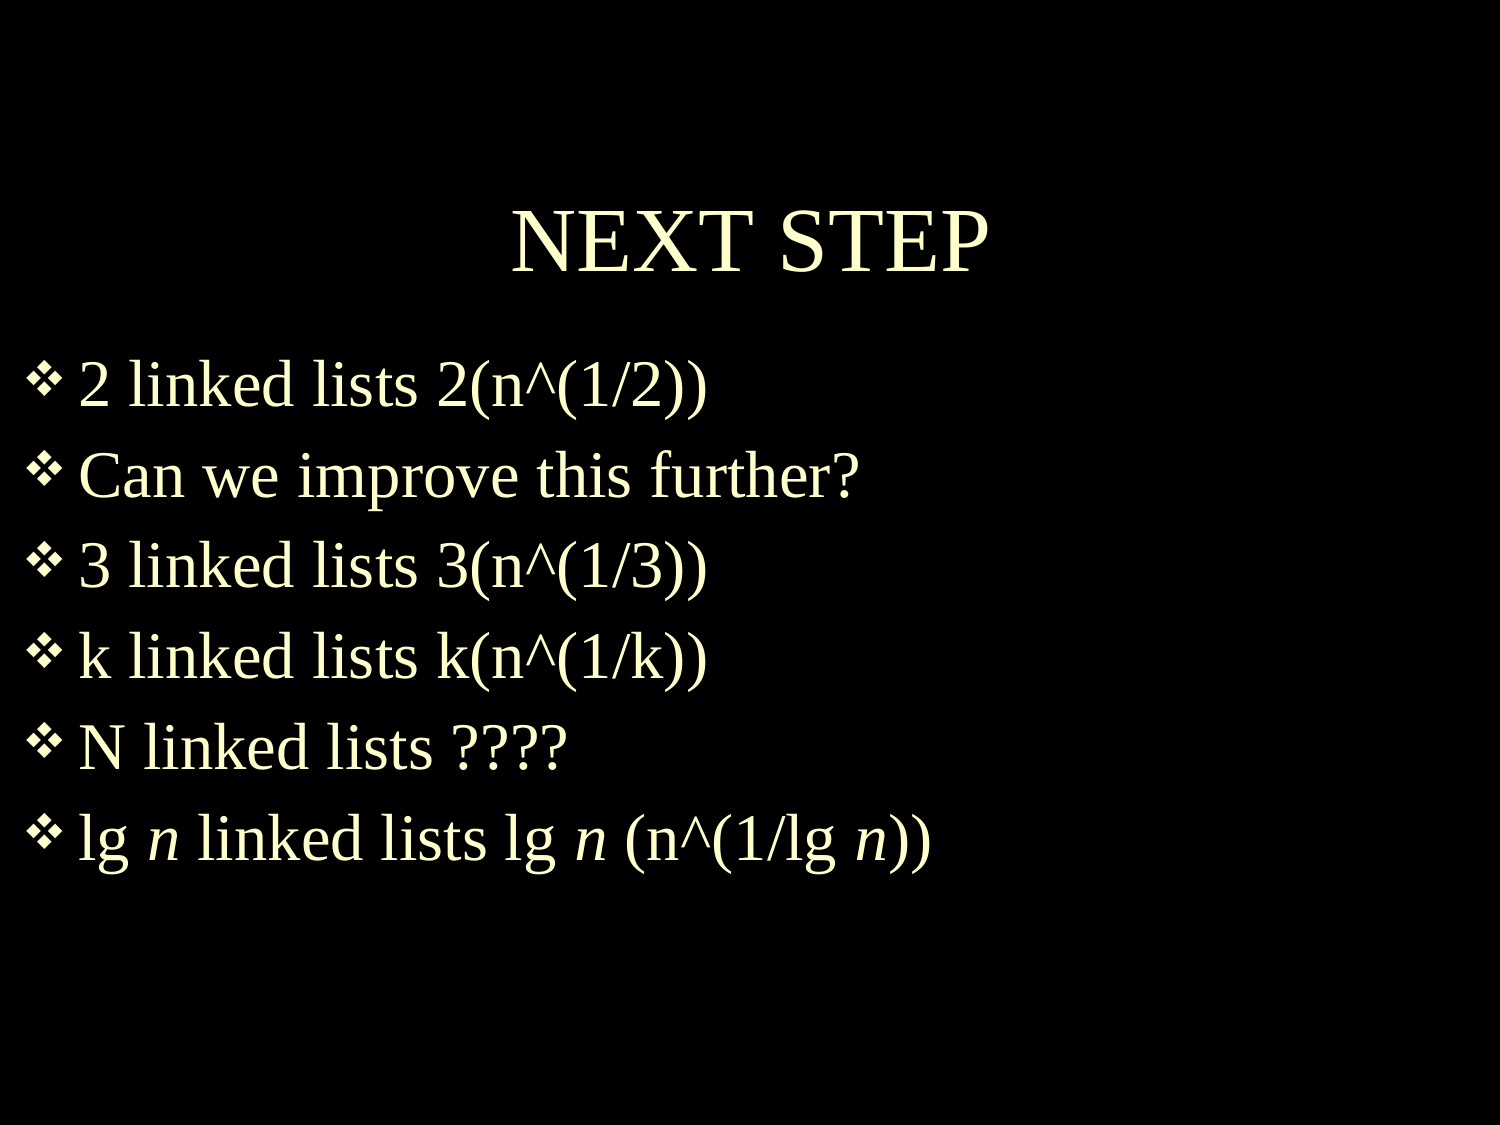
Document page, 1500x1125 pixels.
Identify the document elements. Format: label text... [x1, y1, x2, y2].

title NEXT STEP [22, 153, 1480, 329]
list 2 linked lists 2(n^(1/2)) Can we improve this further? 3 linked lists 3(n^(1/3)) k linked lists k(n^(1/k)) N linked lists ???? lg n linked lists lg n (n^(1/lg n)) [22, 347, 1482, 1075]
